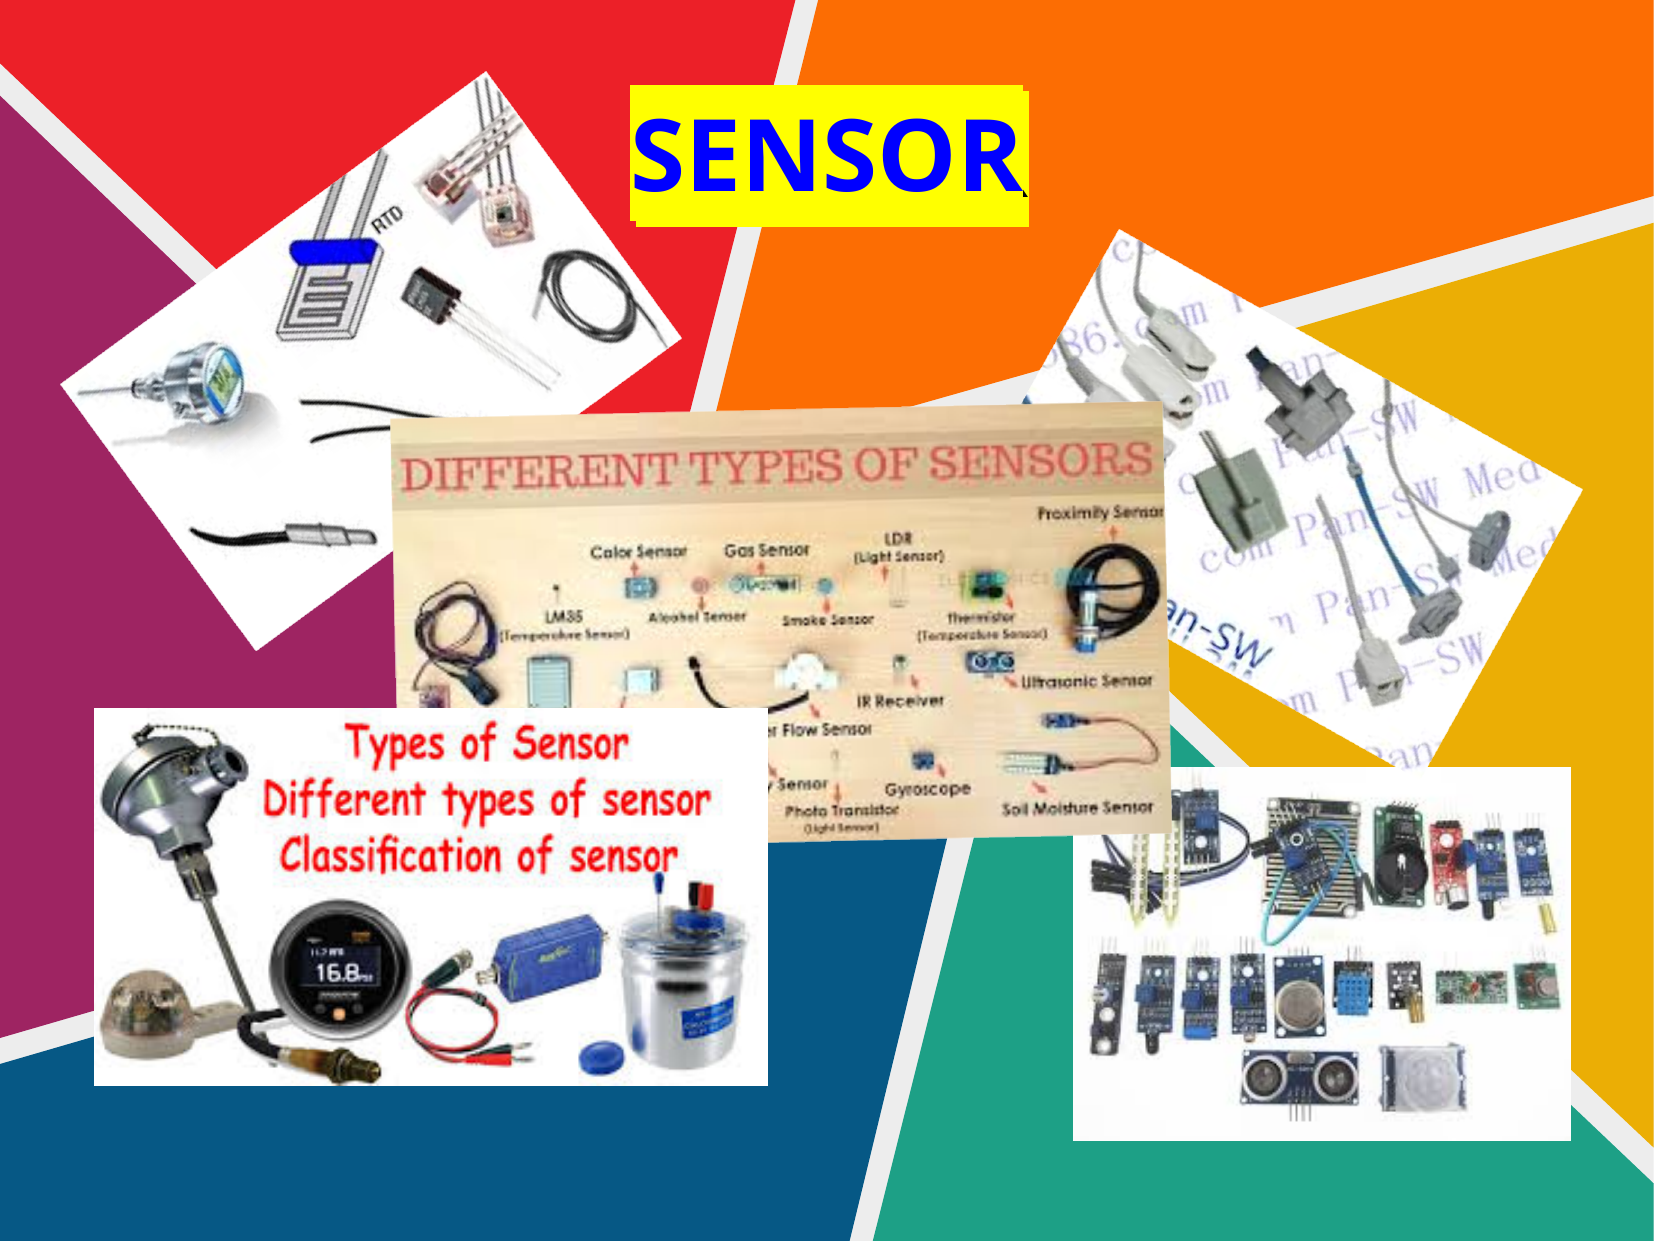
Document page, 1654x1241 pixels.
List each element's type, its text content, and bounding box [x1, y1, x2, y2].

title SENSOR [82, 49, 1571, 257]
picture [59, 70, 1583, 1141]
